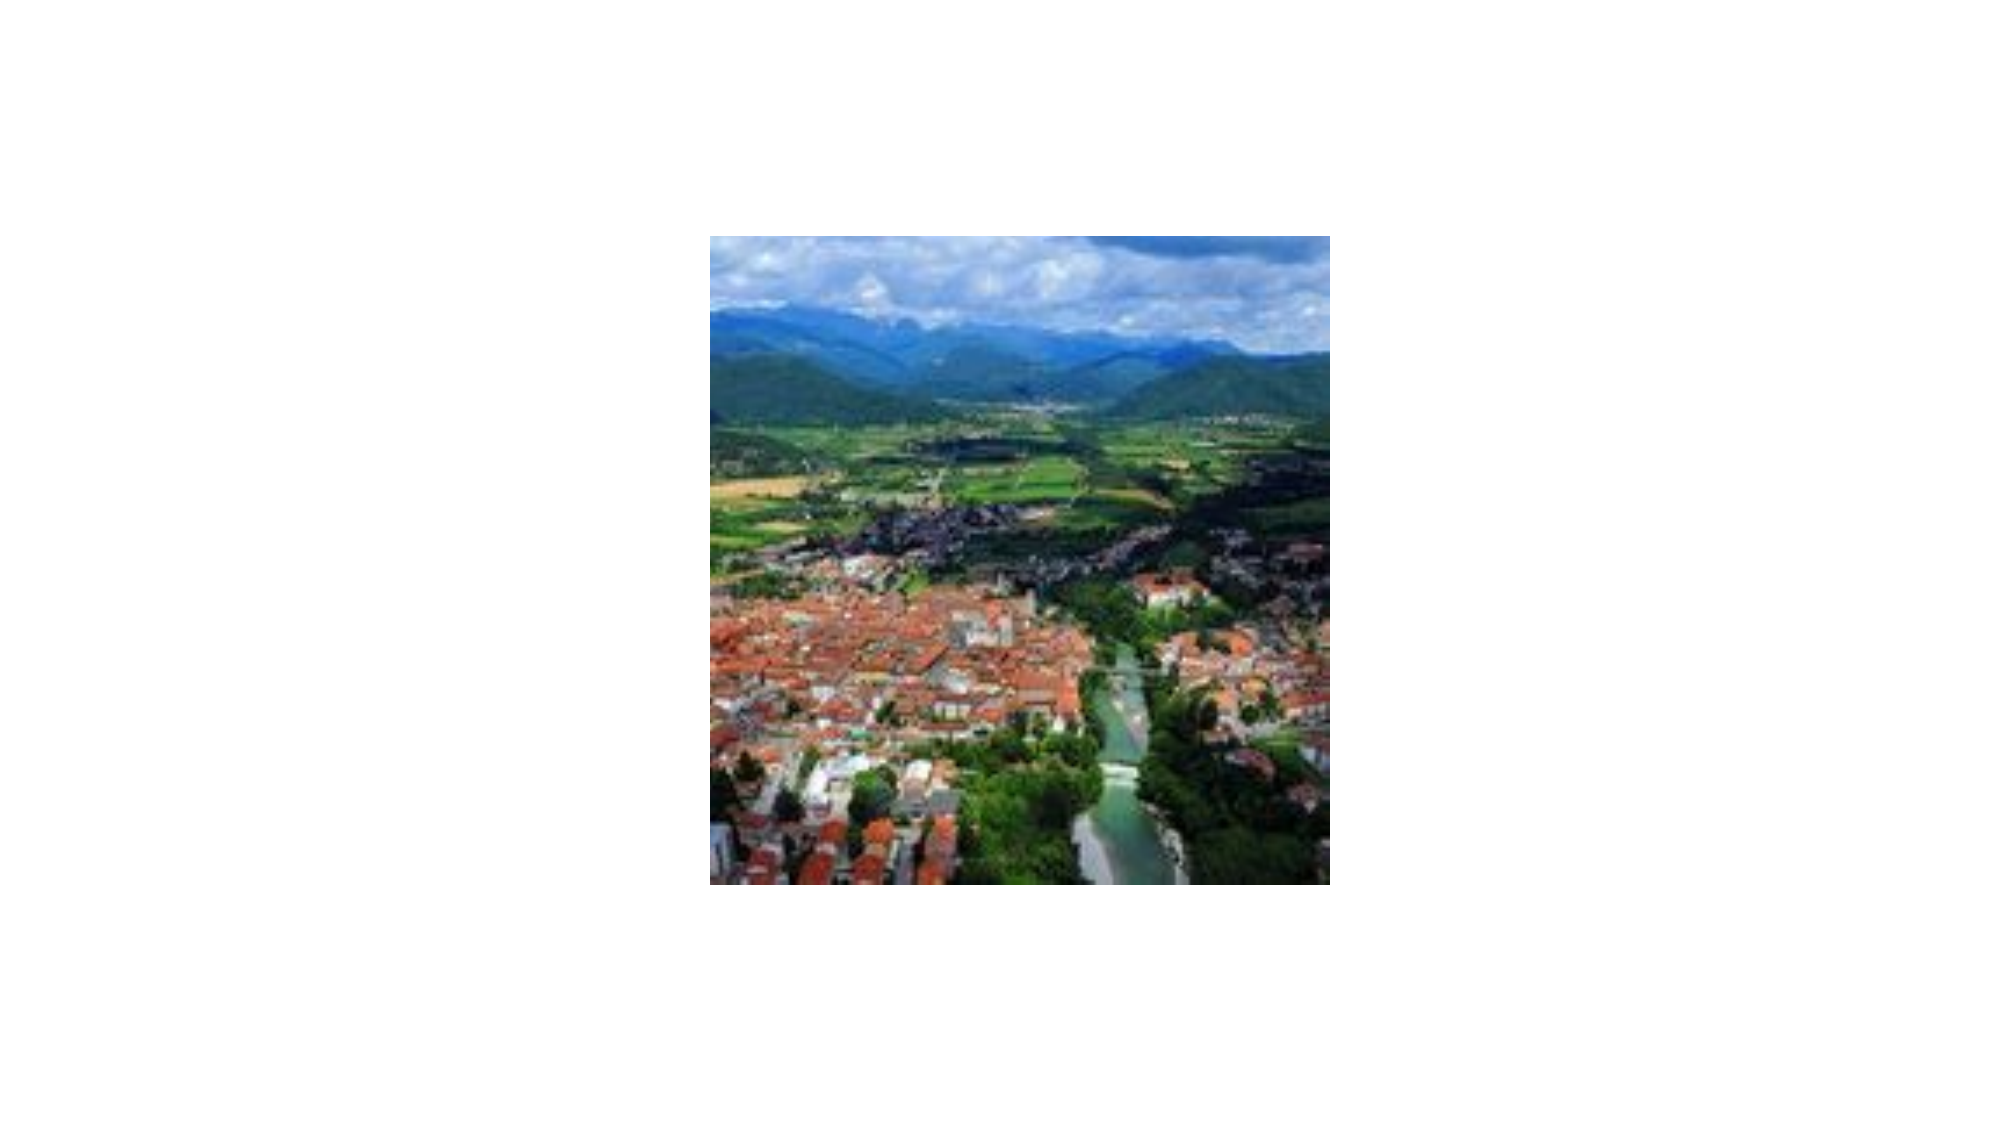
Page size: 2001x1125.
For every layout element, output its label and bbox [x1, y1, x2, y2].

picture [710, 236, 1330, 885]
